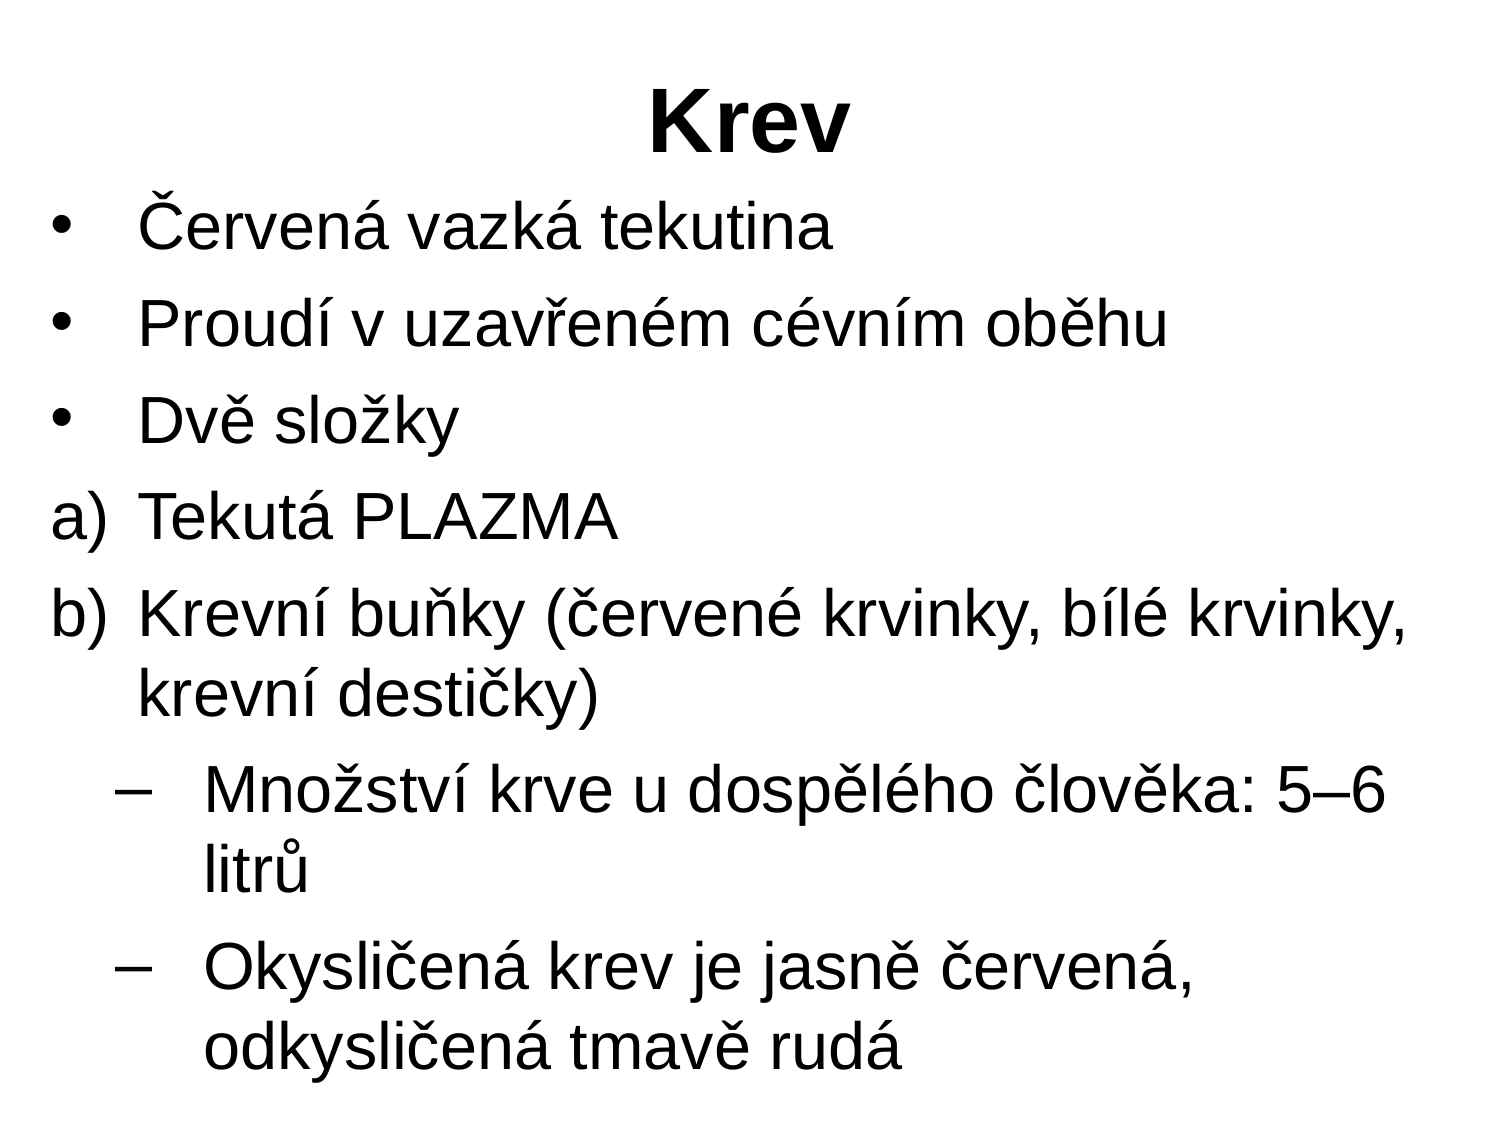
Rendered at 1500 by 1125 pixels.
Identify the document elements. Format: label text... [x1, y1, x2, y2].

list Červená vazká tekutina Proudí v uzavřeném cévním oběhu Dvě složky Tekutá PLAZMA Krevní buňky (červené krvinky, bílé krvinky, krevní destičky) Množství krve u dospělého člověka: 5–6 litrů Okysličená krev je jasně červená, odkysličená tmavě rudá [35, 175, 1427, 1091]
title Krev [75, 45, 1426, 175]
